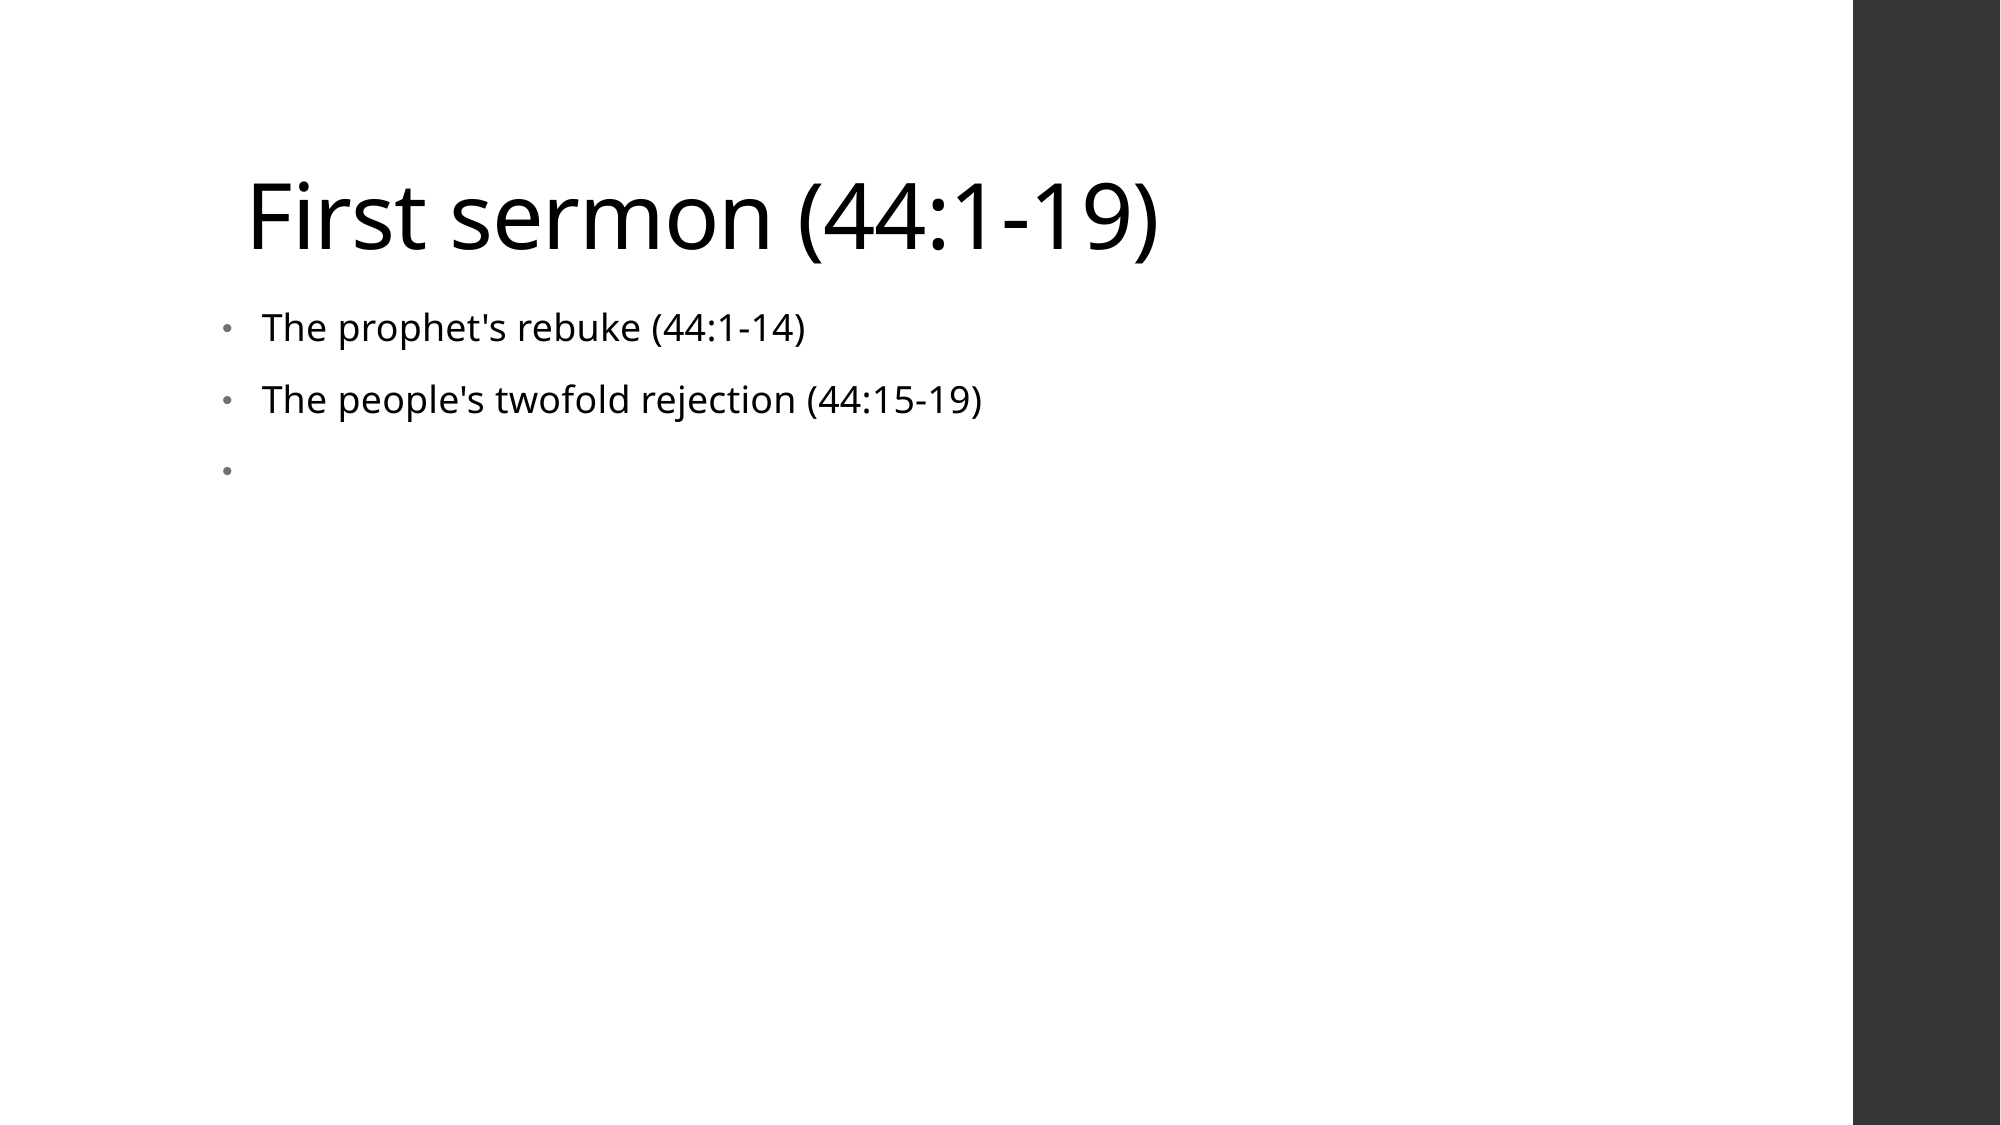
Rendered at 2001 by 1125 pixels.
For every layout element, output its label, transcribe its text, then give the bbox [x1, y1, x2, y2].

list The prophet's rebuke (44:1-14) The people's twofold rejection (44:15-19) [206, 299, 1617, 1014]
title First sermon (44:1-19) [206, 60, 1797, 278]
